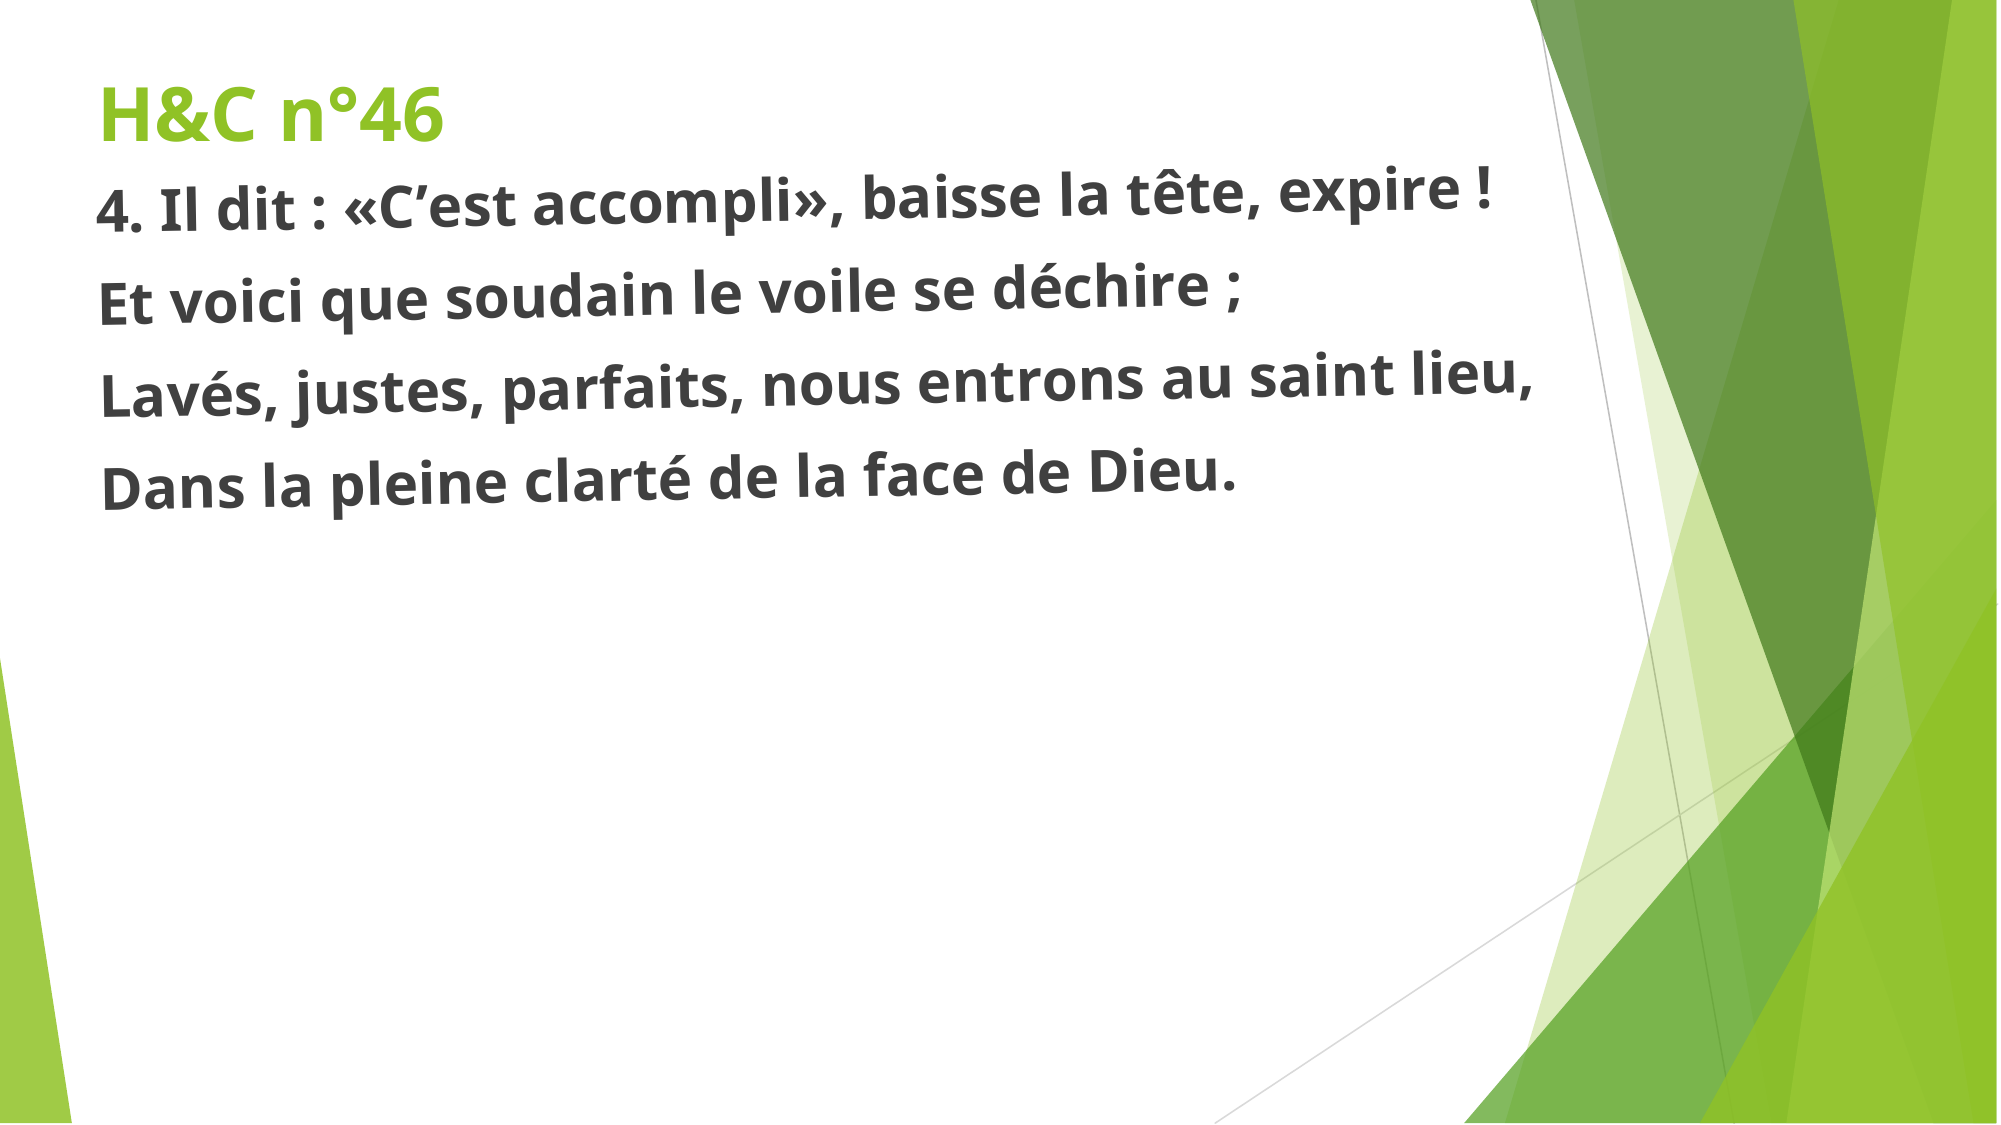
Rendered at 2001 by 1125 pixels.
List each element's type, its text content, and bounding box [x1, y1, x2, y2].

text_box 4. Il dit : «C’est accompli», baisse la tête, expire ! Et voici que soudain le voile se déchire ; Lavés, justes, parfaits, nous entrons au saint lieu, Dans la pleine clarté de la face de Dieu. [79, 126, 1845, 1094]
text_box H&C n°46 [82, 59, 496, 156]
